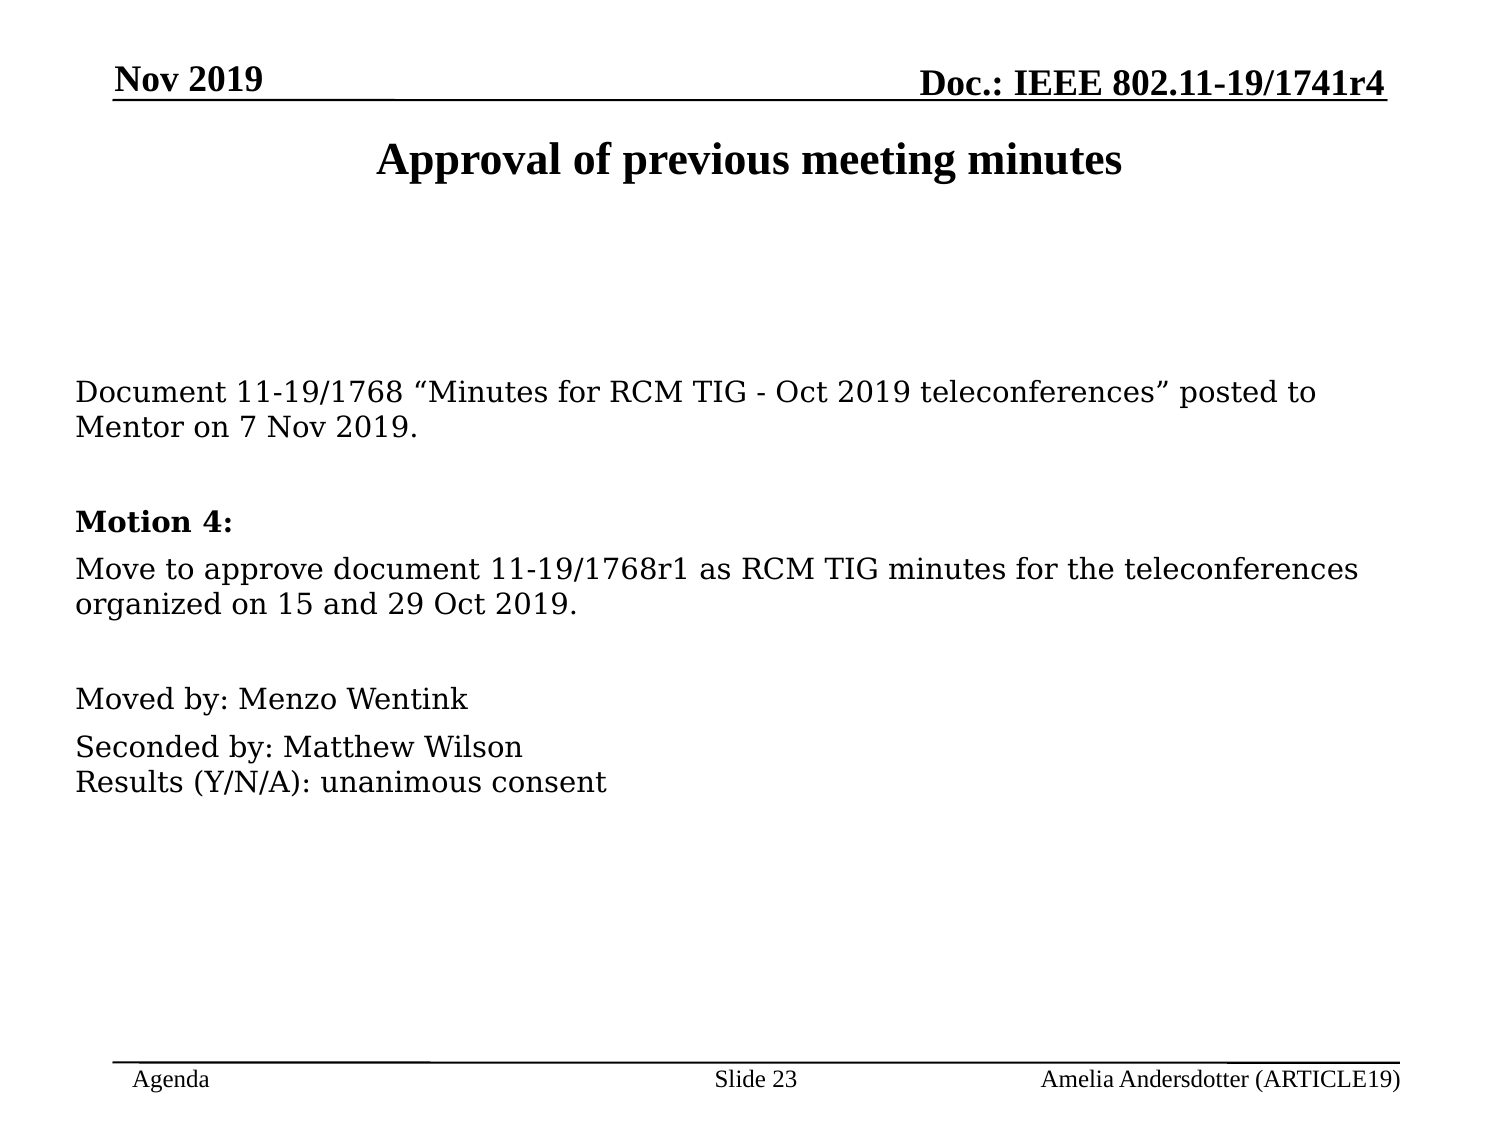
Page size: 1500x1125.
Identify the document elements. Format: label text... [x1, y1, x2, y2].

text_box Nov 2019 [114, 54, 422, 99]
text_box Approval of previous meeting minutes [112, 112, 1387, 201]
text_box Amelia Andersdotter (ARTICLE19) [878, 1062, 1401, 1092]
text_box Document 11-19/1768 “Minutes for RCM TIG - Oct 2019 teleconferences” posted to Mentor on 7 Nov 2019. Motion 4: Move to approve document 11-19/1768r1 as RCM TIG minutes for the teleconferences organized on 15 and 29 Oct 2019. Moved by: Menzo Wentink Seconded by: Matthew Wilson Results (Y/N/A): unanimous consent [75, 373, 1425, 798]
text_box Slide <number> [712, 1062, 799, 1122]
